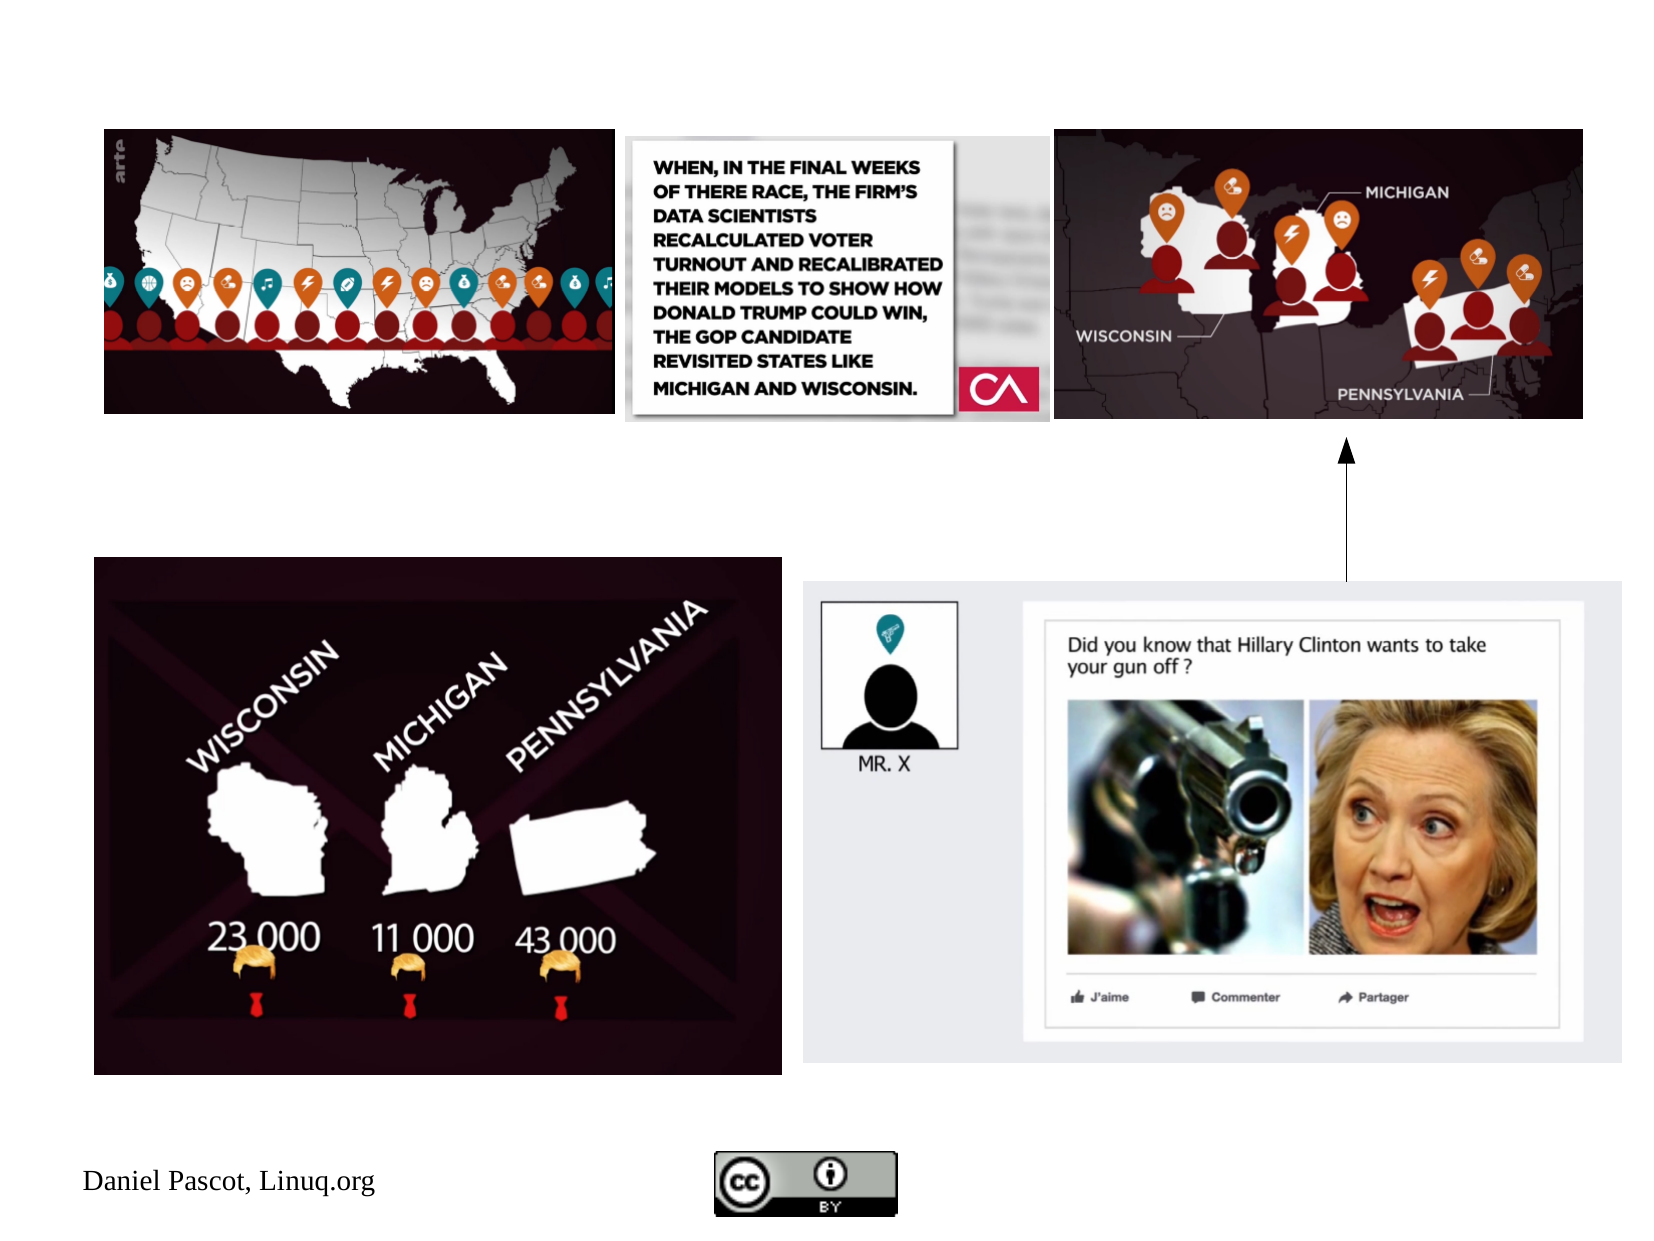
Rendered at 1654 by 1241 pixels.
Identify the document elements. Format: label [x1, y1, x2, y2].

picture [803, 581, 1622, 1063]
picture [94, 557, 782, 1075]
picture [714, 1151, 898, 1217]
picture [1054, 129, 1583, 419]
picture [104, 129, 615, 414]
picture [625, 136, 1050, 422]
